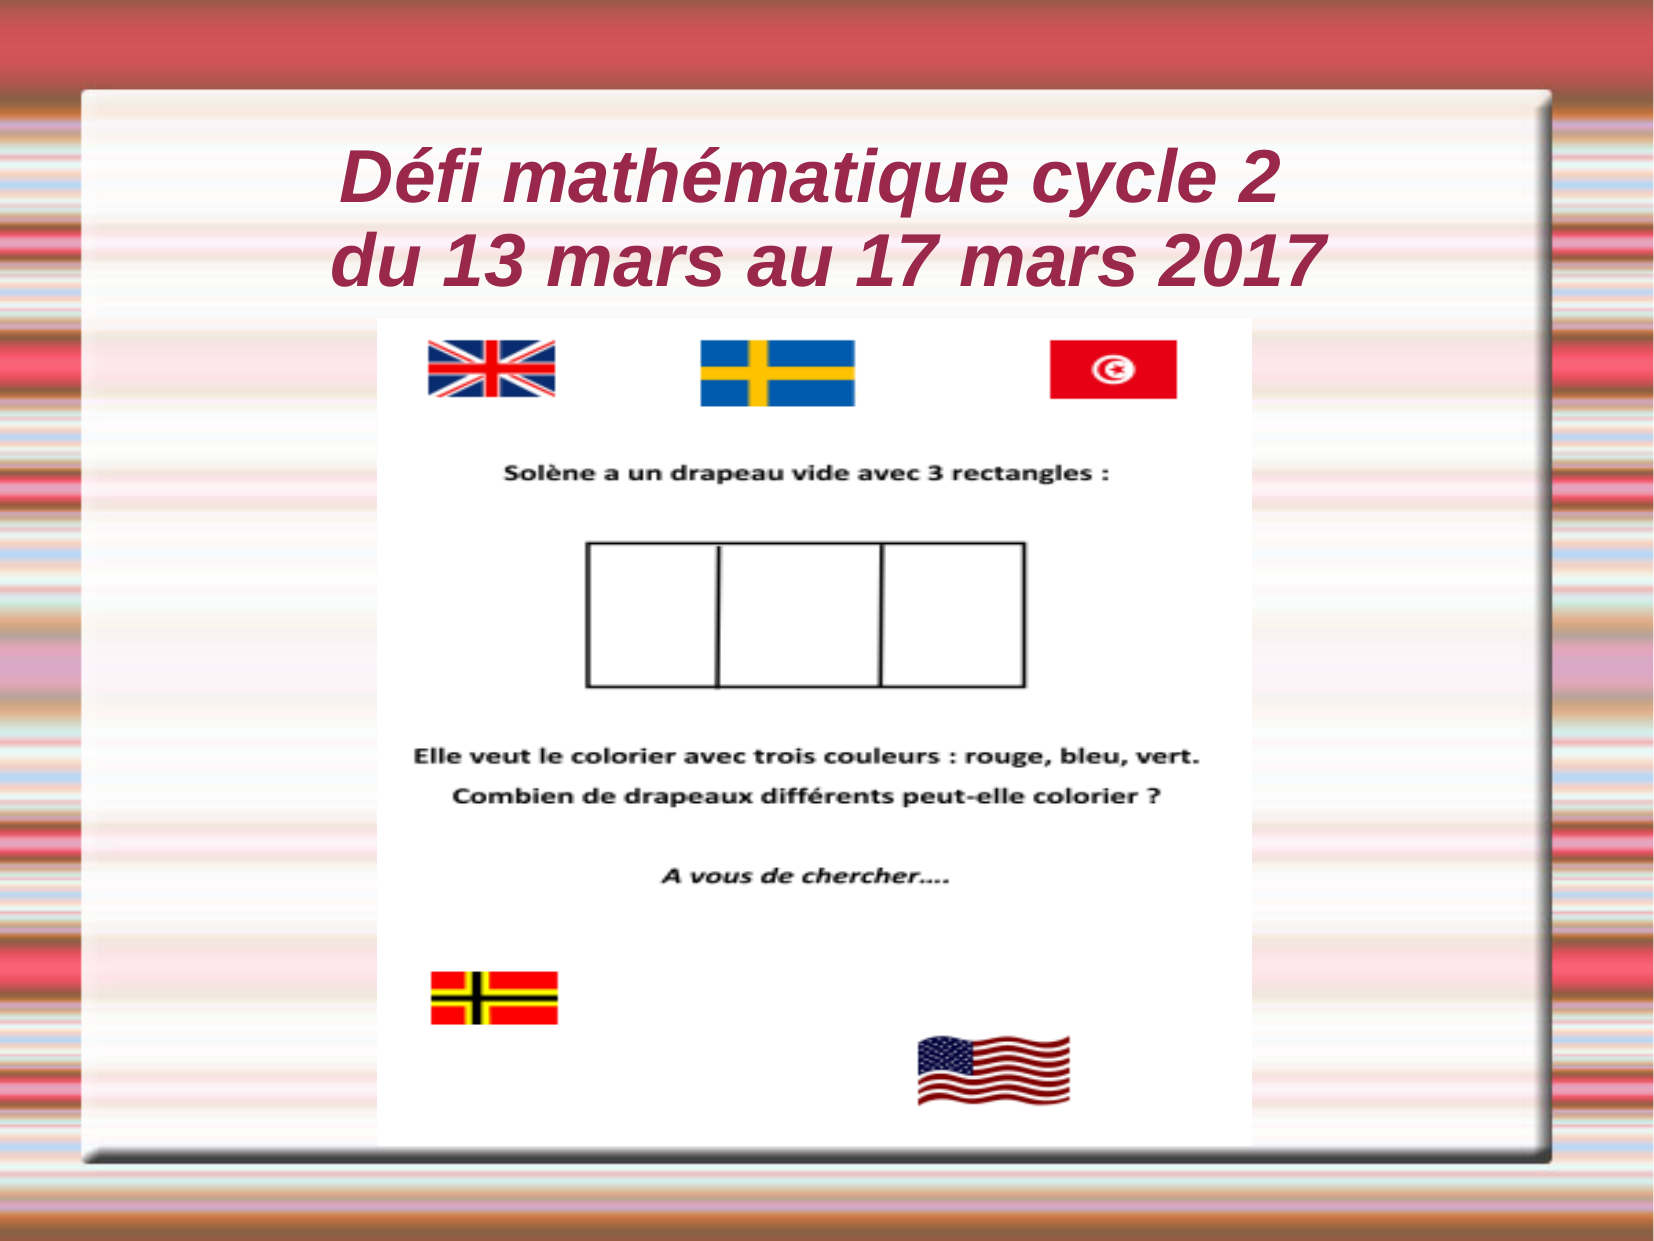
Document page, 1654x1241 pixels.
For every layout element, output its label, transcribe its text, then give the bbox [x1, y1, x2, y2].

picture [0, 0, 1654, 1241]
title Défi mathématique cycle 2 du 13 mars au 17 mars 2017 [88, 114, 1534, 322]
